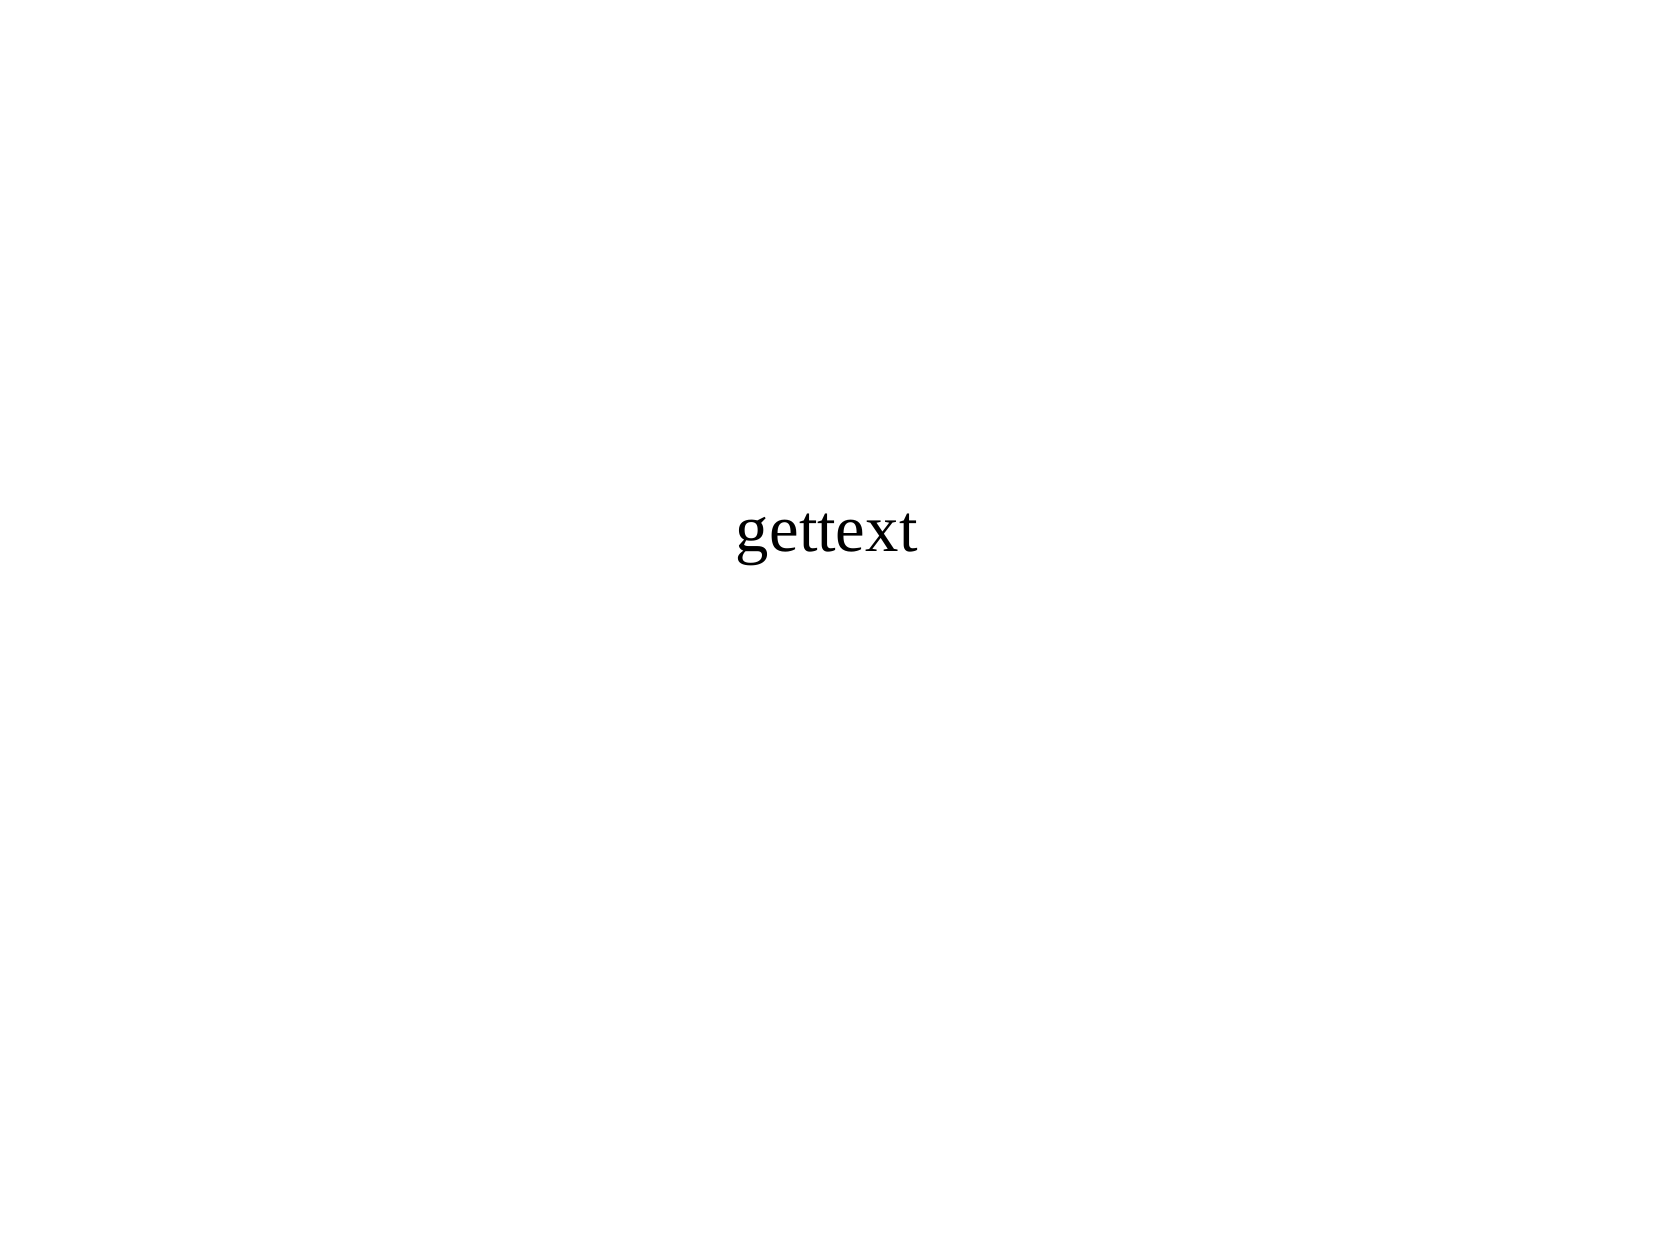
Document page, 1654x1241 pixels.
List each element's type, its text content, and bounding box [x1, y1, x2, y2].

subtitle gettext [82, 49, 1571, 1010]
